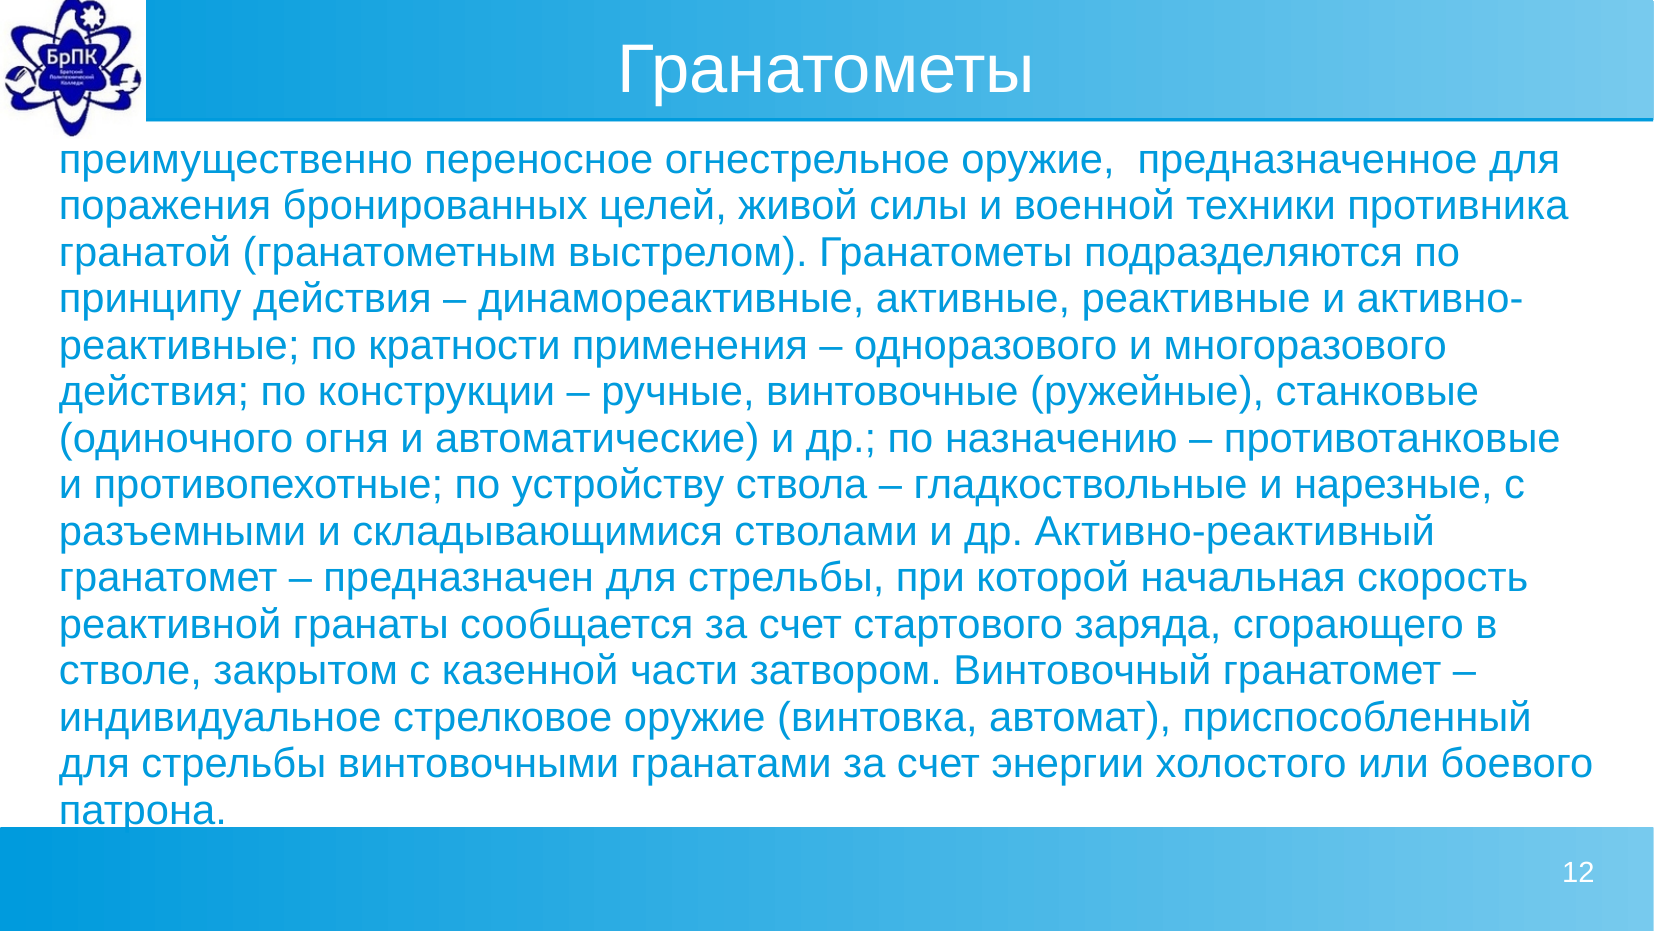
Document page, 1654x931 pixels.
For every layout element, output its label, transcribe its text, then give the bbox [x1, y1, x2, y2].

title Гранатометы [146, 30, 1595, 108]
list преимущественно переносное огнестрельное оружие, предназначенное для поражения бронированных целей, живой силы и военной техники противника гранатой (гранатометным выстрелом). Гранатометы подразделяются по принципу действия – динамореактивные, активные, реактивные и активно-реактивные; по кратности применения – одноразового и многоразового действия; по конструкции – ручные, винтовочные (ружейные), станковые (одиночного огня и автоматические) и др.; по назначению – противотанковые и противопехотные; по устройству ствола – гладкоствольные и нарезные, с разъемными и складывающимися стволами и др. Активно-реактивный гранатомет – предназначен для стрельбы, при которой начальная скорость реактивной гранаты сообщается за счет стартового заряда, сгорающего в стволе, закрытом с казенной части затвором. Винтовочный гранатомет – индивидуальное стрелковое оружие (винтовка, автомат), приспособленный для стрельбы винтовочными гранатами за счет энергии холостого или боевого патрона. [59, 135, 1595, 768]
picture [0, 0, 146, 140]
